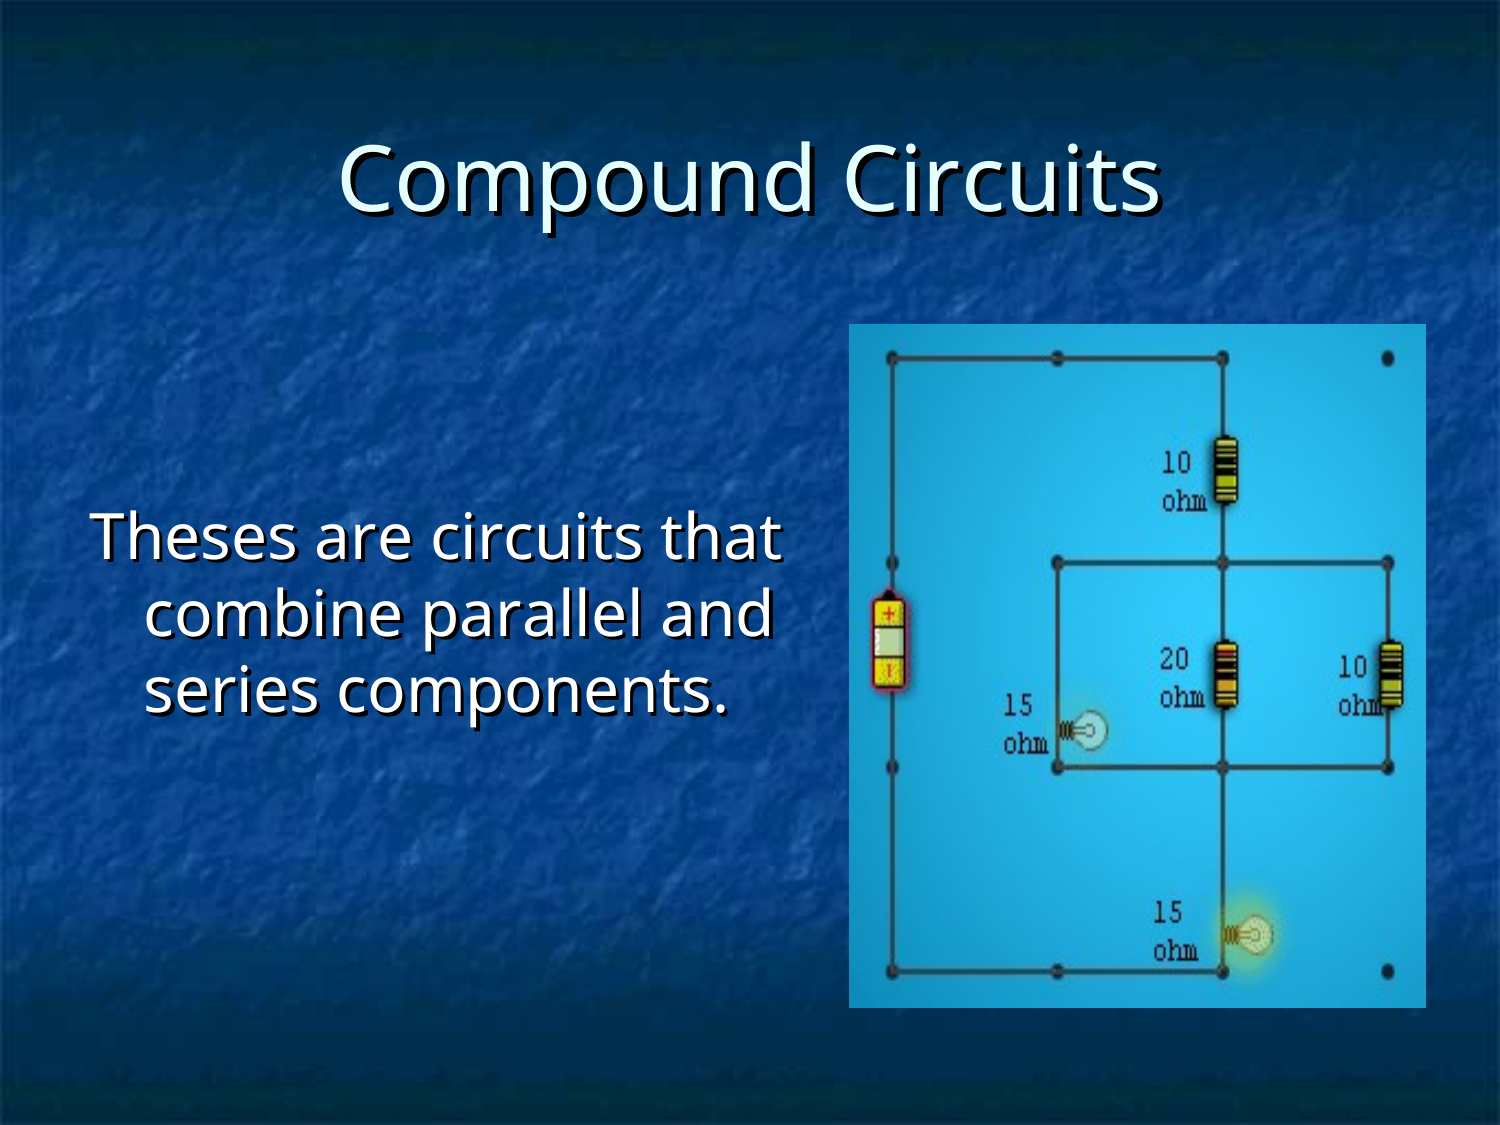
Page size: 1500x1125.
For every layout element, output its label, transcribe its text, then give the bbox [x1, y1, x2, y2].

list Theses are circuits that combine parallel and series components. [74, 487, 800, 801]
picture [0, 0, 1500, 1125]
title Compound Circuits [75, 62, 1426, 288]
